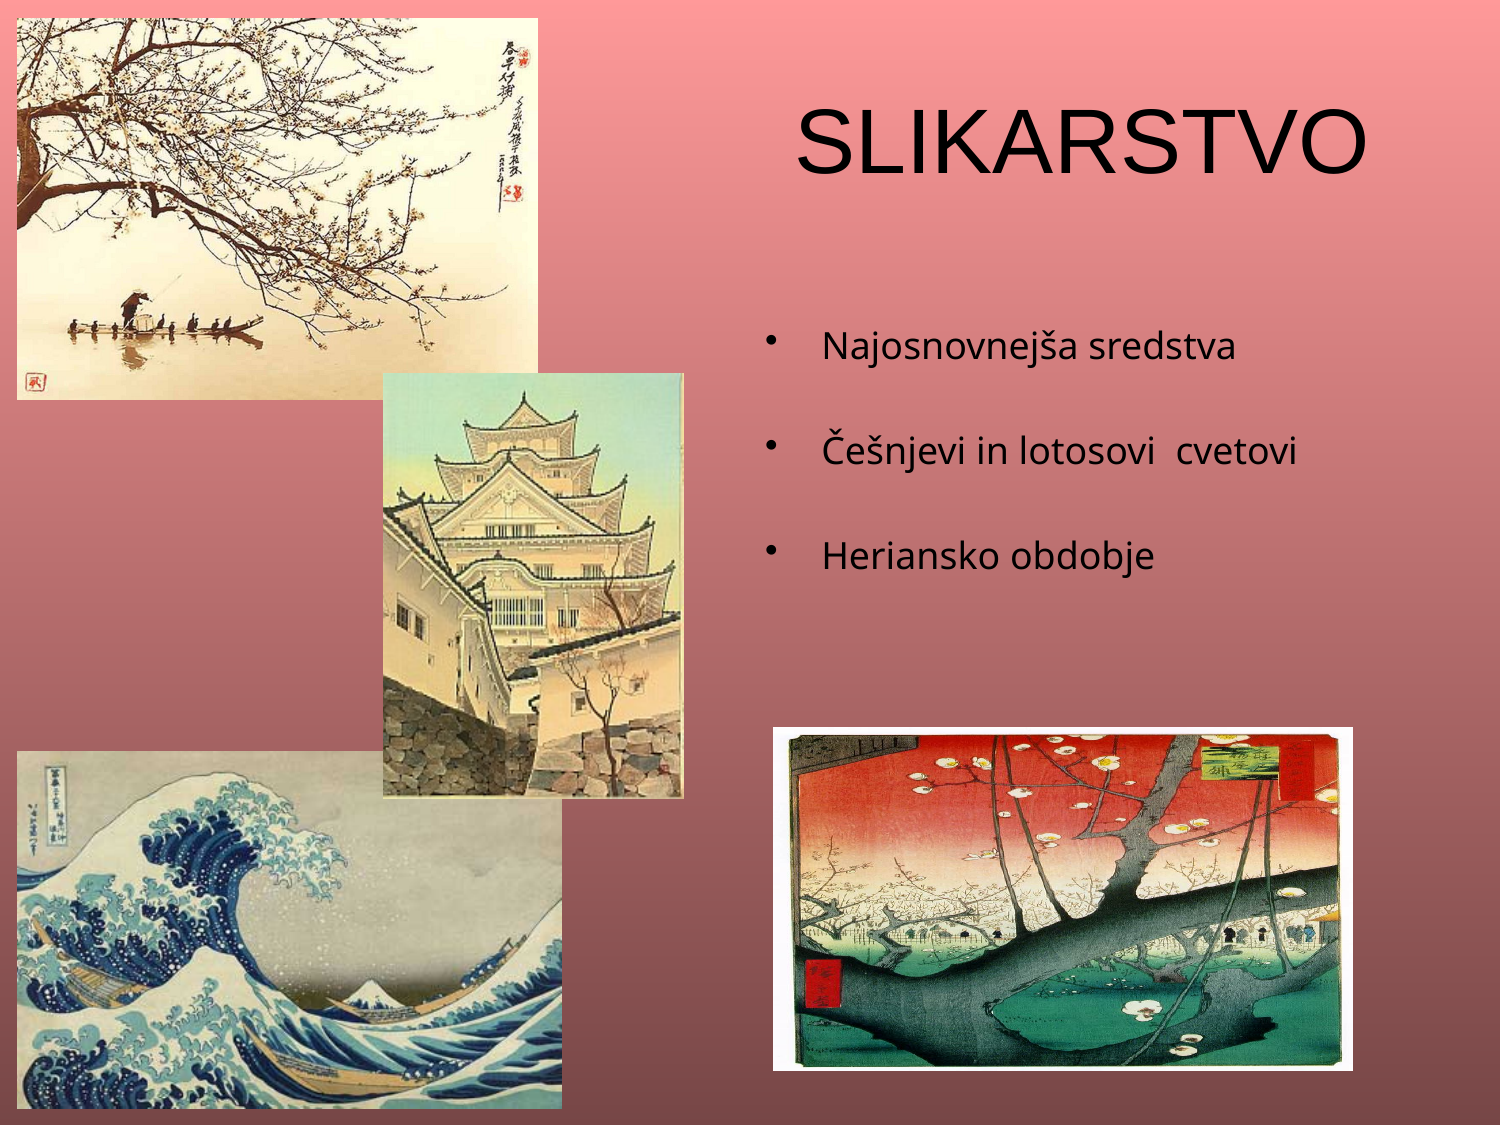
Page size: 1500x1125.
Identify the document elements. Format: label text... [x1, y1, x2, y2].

picture [17, 18, 684, 1109]
title SLIKARSTVO [738, 42, 1427, 231]
picture [773, 727, 1353, 1071]
list Najosnovnejša sredstva Češnjevi in lotosovi cvetovi Heriansko obdobje [750, 314, 1425, 916]
